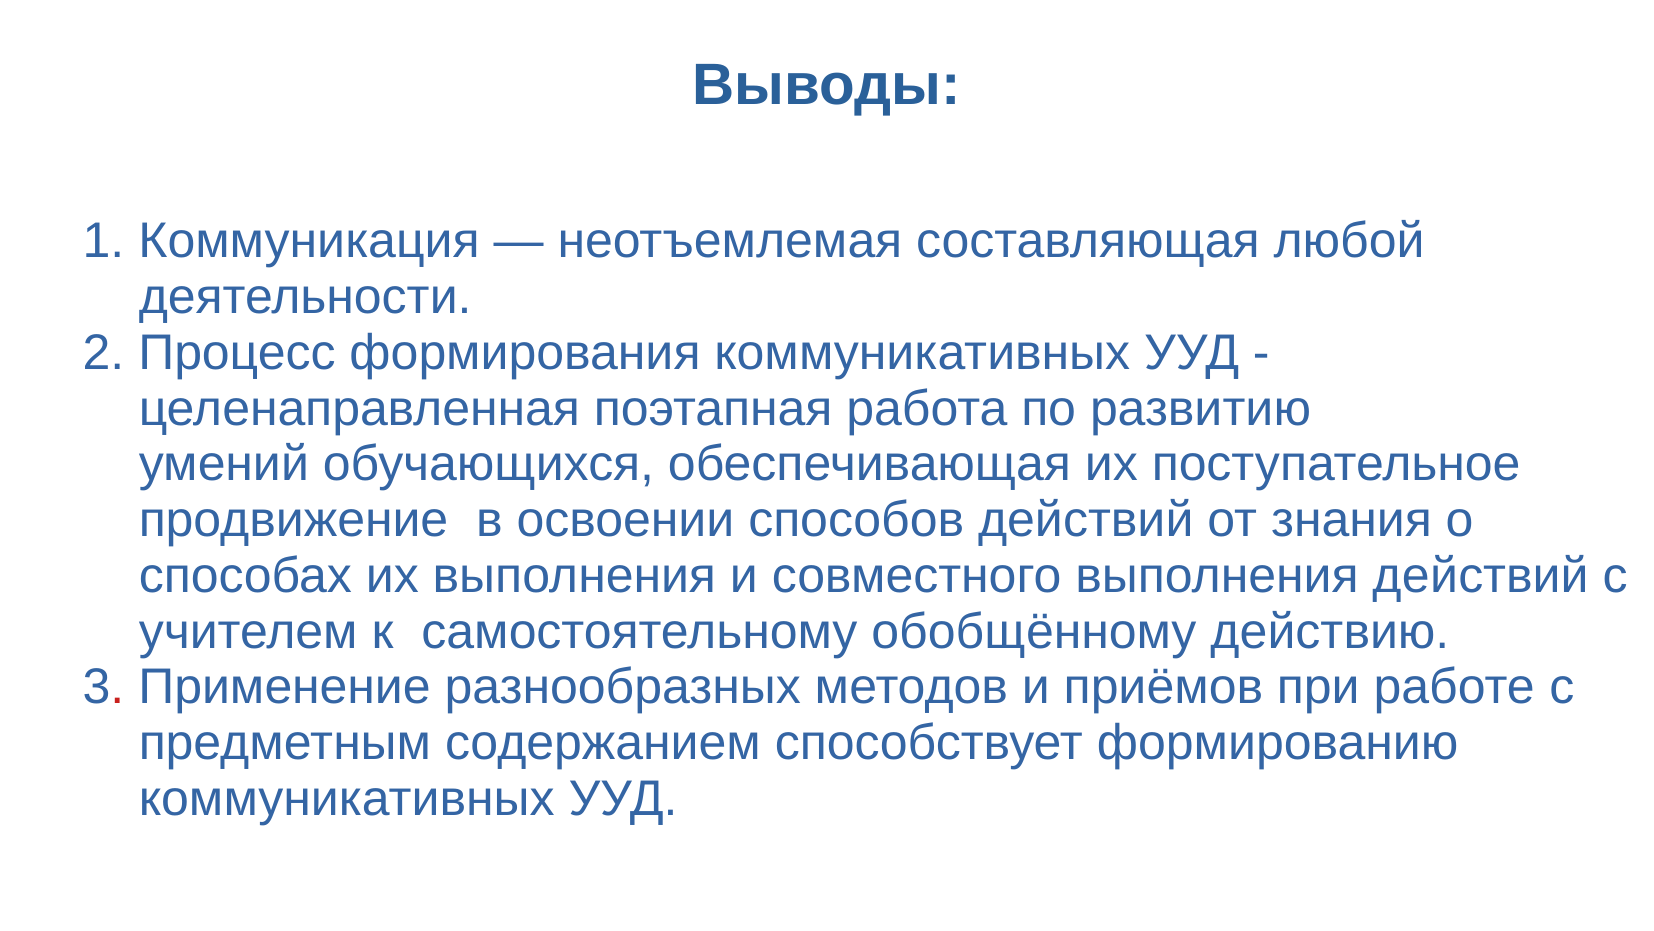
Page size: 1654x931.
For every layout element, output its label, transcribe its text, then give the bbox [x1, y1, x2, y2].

list 1. Коммуникация — неотъемлемая составляющая любой деятельности. 2. Процесс формирования коммуникативных УУД - целенаправленная поэтапная работа по развитию умений обучающихся, обеспечивающая их поступательное продвижение в освоении способов действий от знания о способах их выполнения и совместного выполнения действий с учителем к самостоятельному обобщённому действию. 3. Применение разнообразных методов и приёмов при работе с предметным содержанием способствует формированию коммуникативных УУД. [11, 212, 1630, 931]
title Выводы: [82, 0, 1571, 193]
